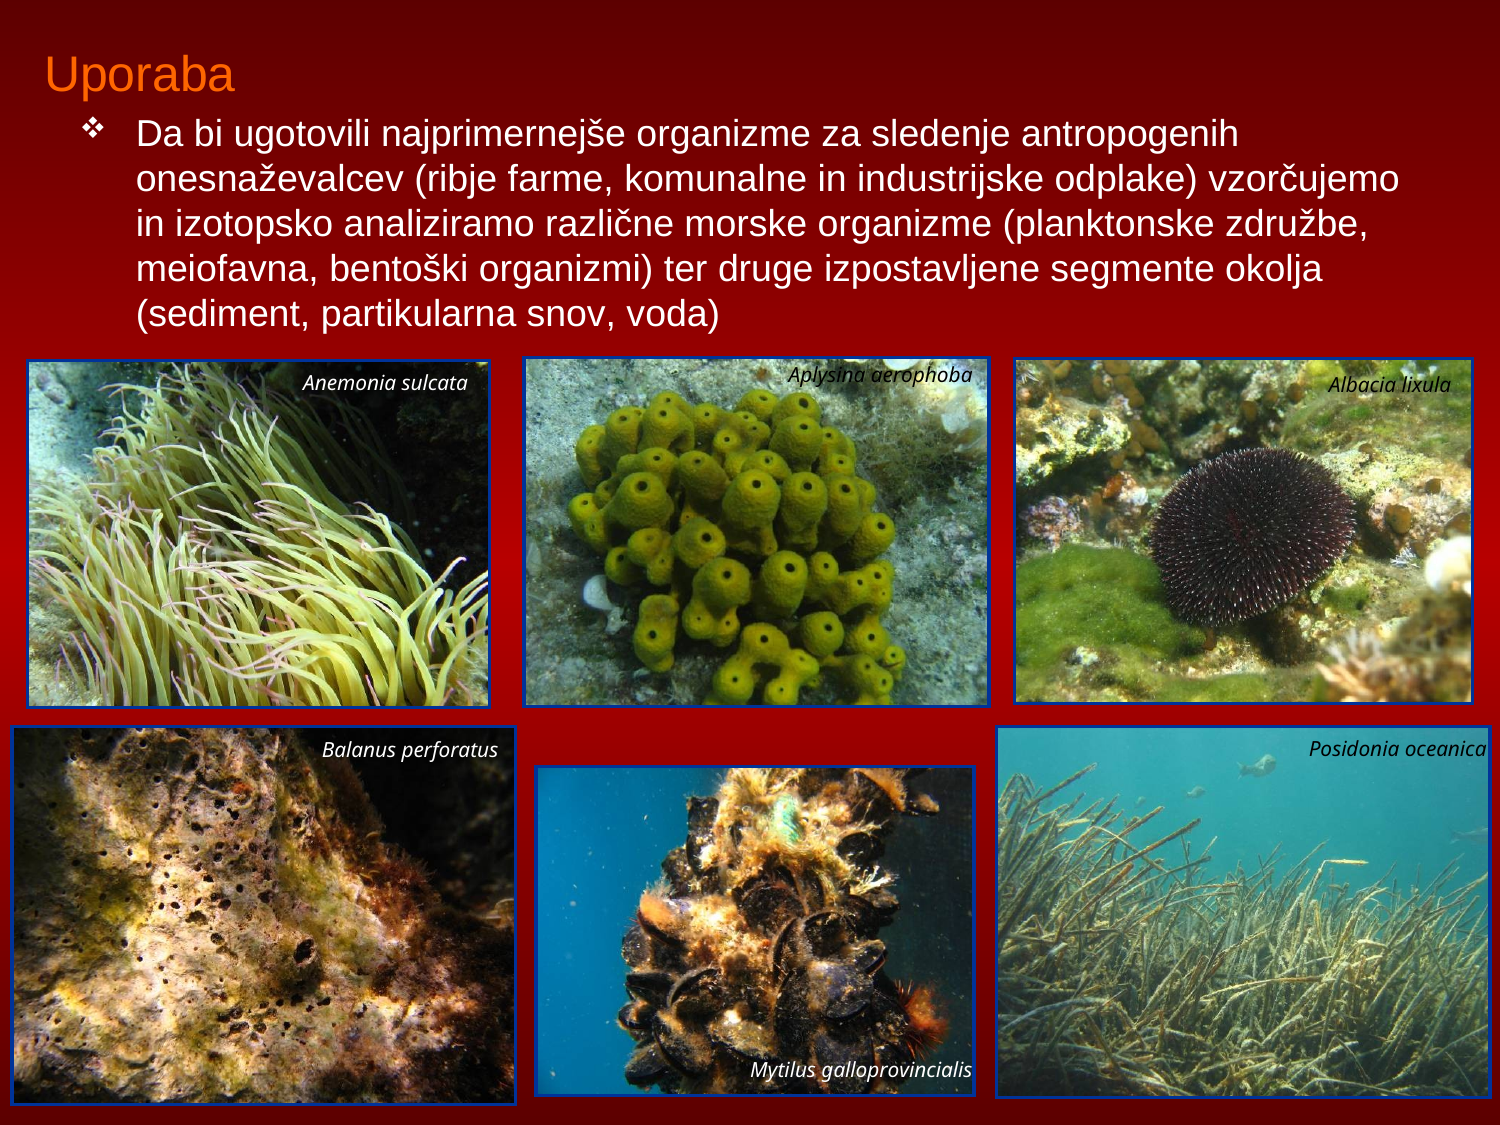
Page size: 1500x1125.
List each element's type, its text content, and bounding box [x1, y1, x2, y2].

text_box Posidonia oceanica [1293, 727, 1500, 769]
picture [1015, 360, 1471, 702]
picture [525, 358, 988, 706]
list Da bi ugotovili najprimernejše organizme za sledenje antropogenih onesnaževalcev (ribje farme, komunalne in industrijske odplake) vzorčujemo in izotopsko analiziramo različne morske organizme (planktonske združbe, meiofavna, bentoški organizmi) ter druge izpostavljene segmente okolja (sediment, partikularna snov, voda) [64, 101, 1415, 397]
picture [614, 767, 973, 1094]
picture [29, 361, 489, 706]
picture [998, 727, 1489, 1096]
picture [13, 727, 514, 1103]
text_box Mytilus galloprovincialis [735, 1049, 988, 1090]
text_box Anemonia sulcata [288, 361, 483, 403]
text_box Albacia lixula [1314, 363, 1467, 404]
text_box Aplysina aerophoba [773, 353, 988, 395]
text_box Balanus perforatus [307, 728, 514, 770]
title Uporaba [29, 31, 1380, 112]
